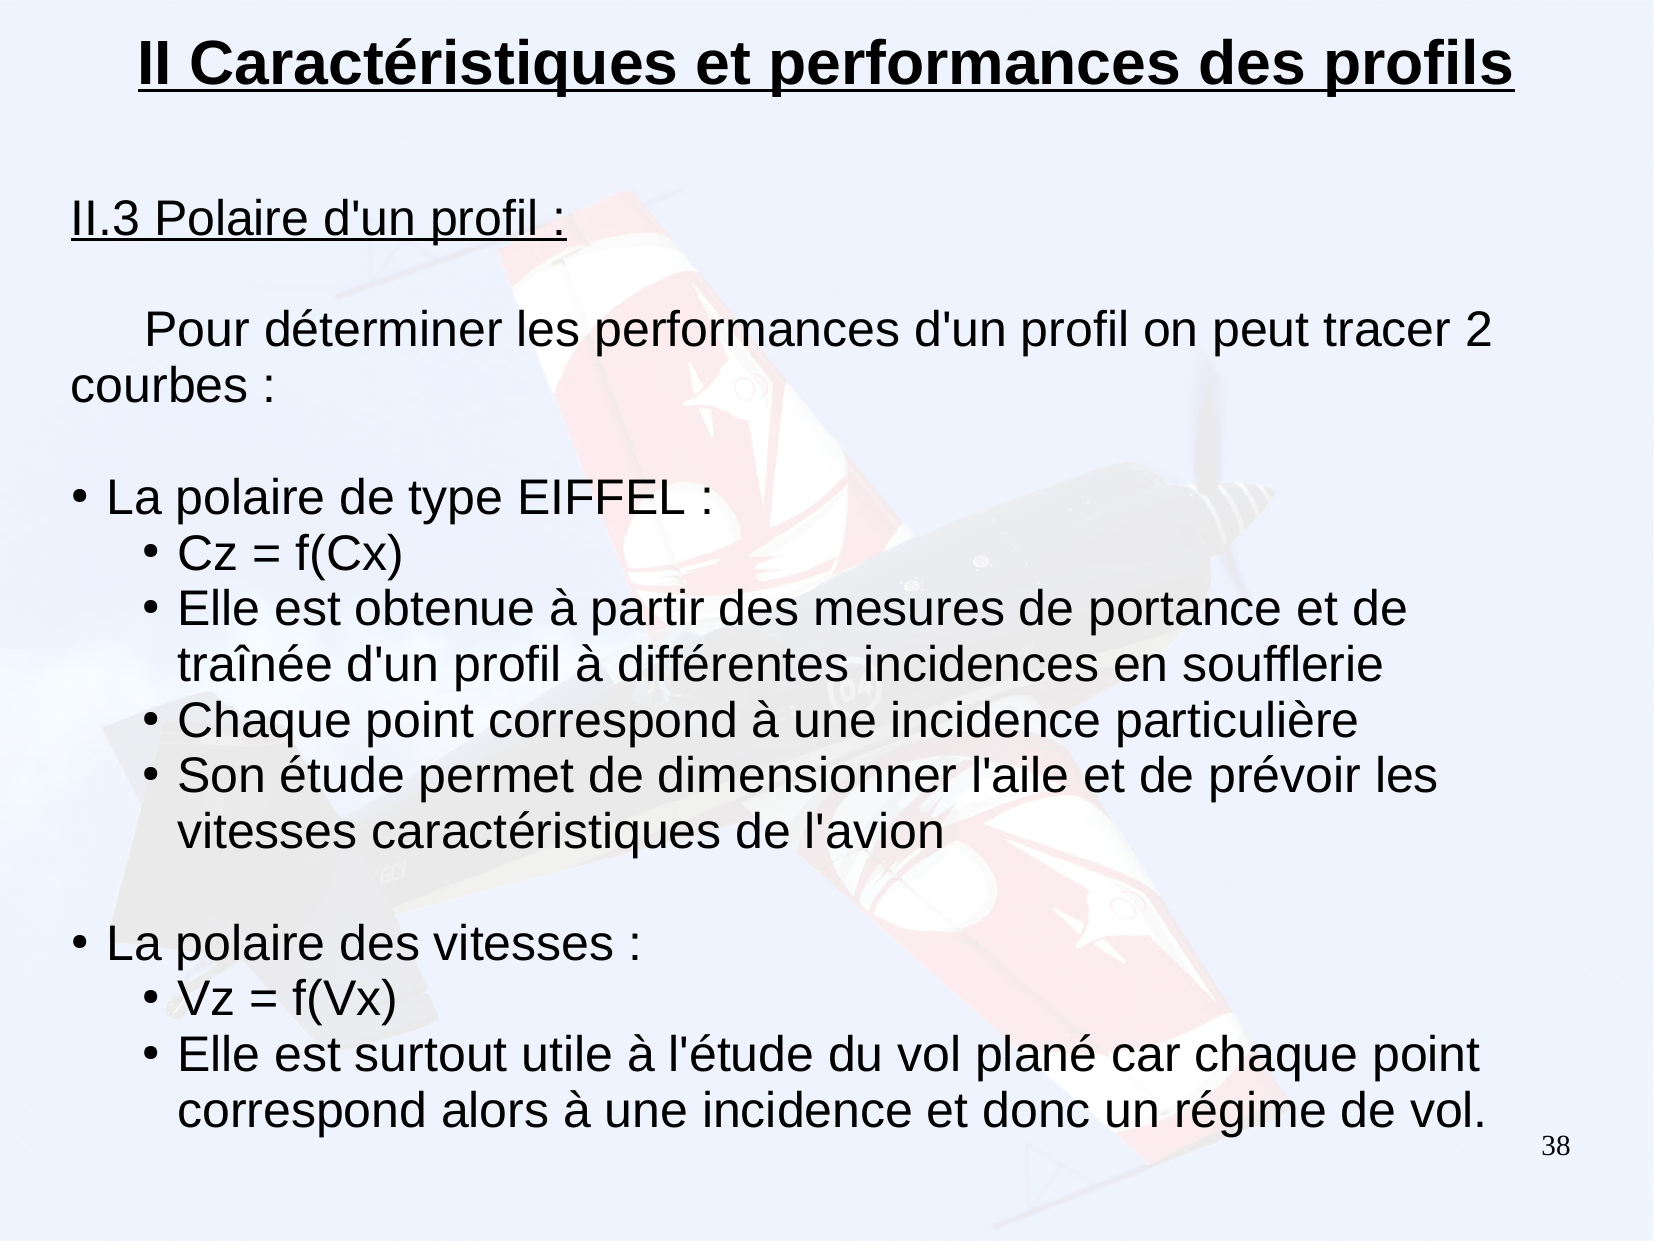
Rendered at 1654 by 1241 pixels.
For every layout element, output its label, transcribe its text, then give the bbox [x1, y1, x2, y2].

title II Caractéristiques et performances des profils [82, 11, 1571, 115]
picture [0, 0, 1654, 1241]
subtitle II.3 Polaire d'un profil : Pour déterminer les performances d'un profil on peut tracer 2 courbes : La polaire de type EIFFEL : Cz = f(Cx) Elle est obtenue à partir des mesures de portance et de traînée d'un profil à différentes incidences en soufflerie Chaque point correspond à une incidence particulière Son étude permet de dimensionner l'aile et de prévoir les vitesses caractéristiques de l'avion La polaire des vitesses : Vz = f(Vx) Elle est surtout utile à l'étude du vol plané car chaque point correspond alors à une incidence et donc un régime de vol. [70, 190, 1560, 1138]
